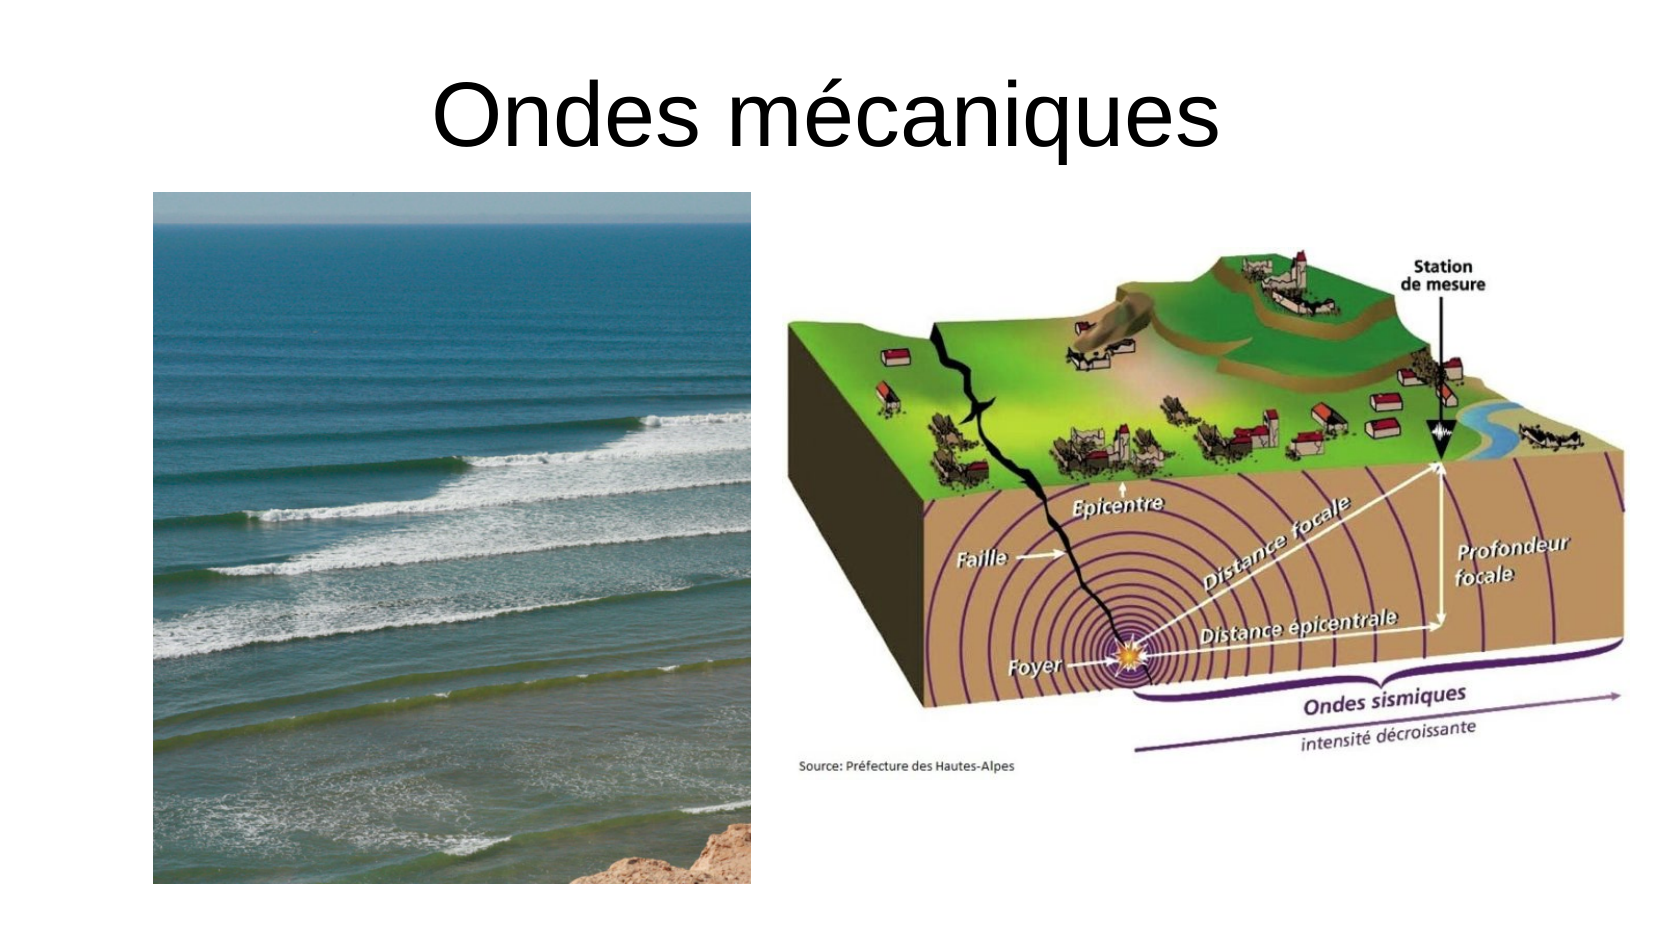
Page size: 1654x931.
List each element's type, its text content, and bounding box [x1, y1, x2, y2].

title Ondes mécaniques [82, 37, 1571, 193]
picture [153, 192, 751, 884]
picture [782, 247, 1630, 780]
